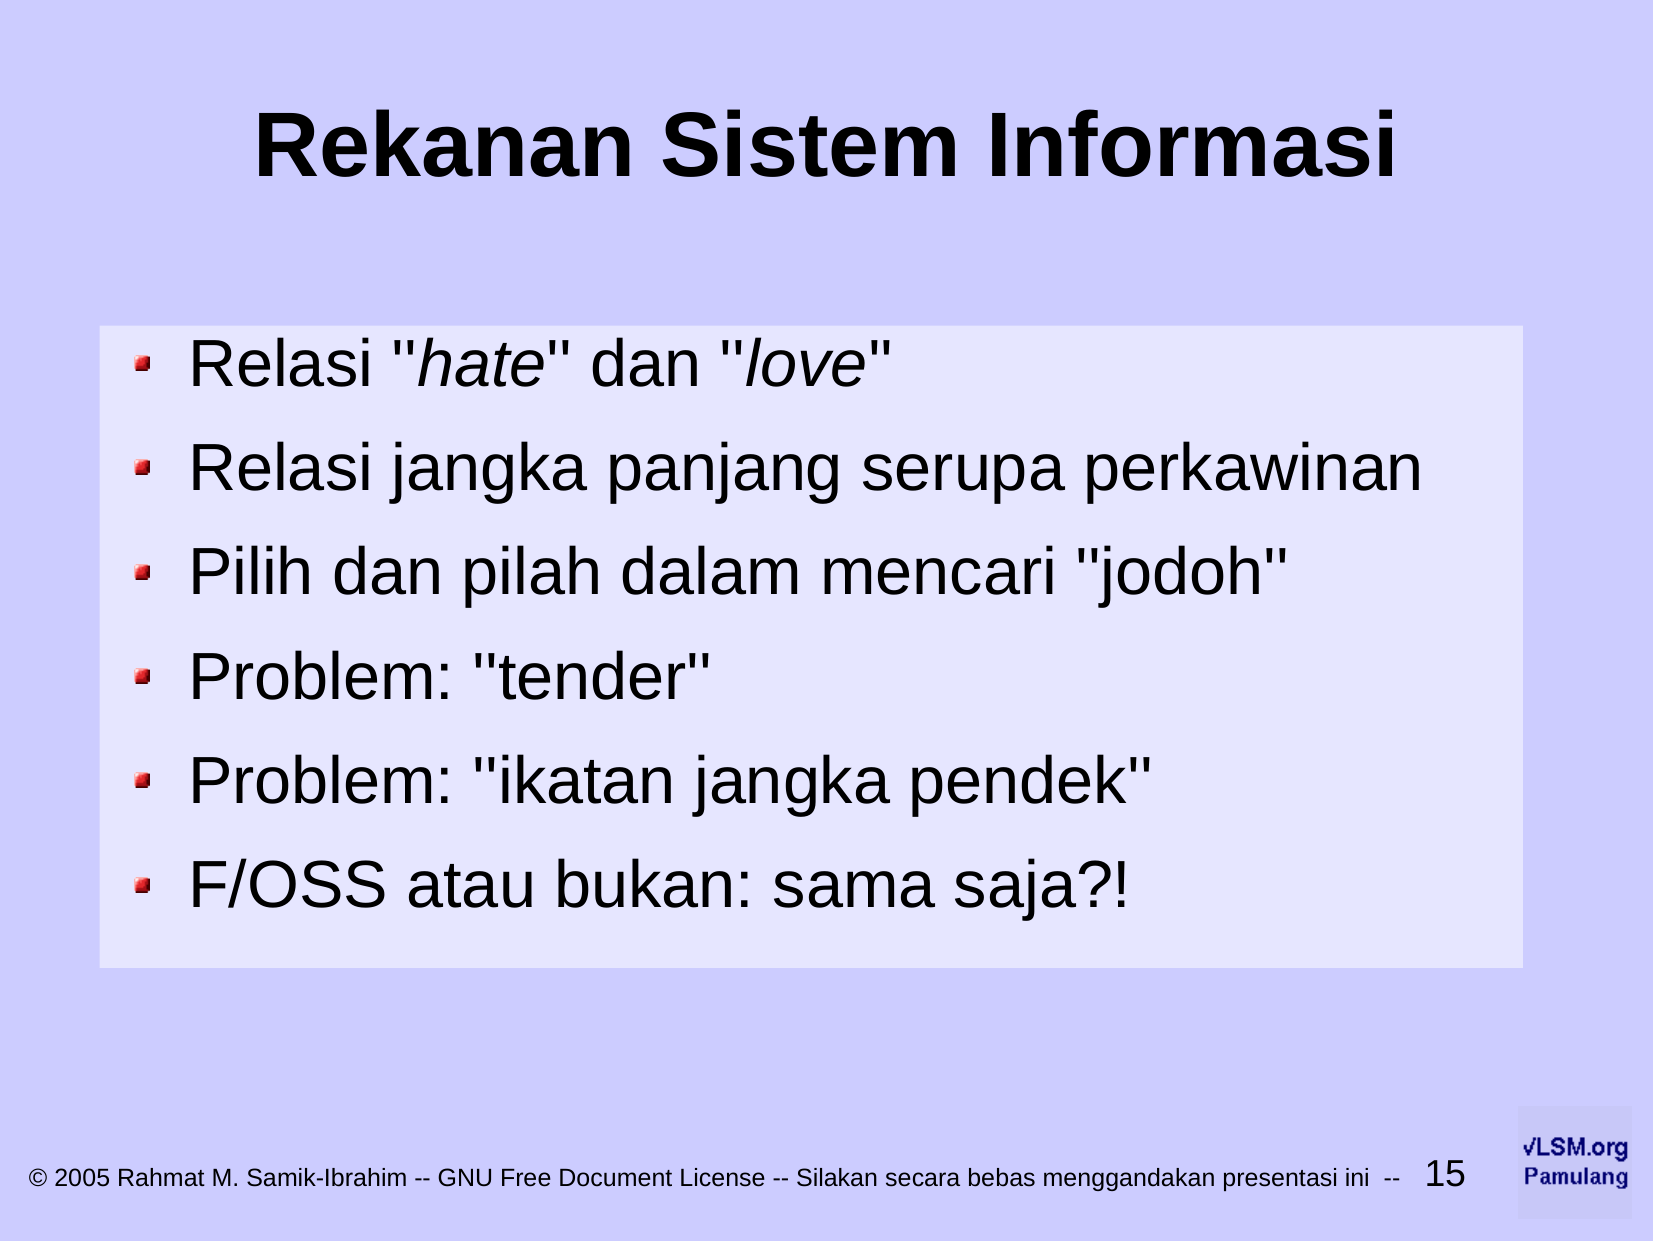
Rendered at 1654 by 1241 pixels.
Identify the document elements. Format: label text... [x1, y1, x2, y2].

picture [1518, 1106, 1632, 1219]
title Rekanan Sistem Informasi [47, 89, 1632, 200]
list Relasi ''hate'' dan ''love'' Relasi jangka panjang serupa perkawinan Pilih dan pilah dalam mencari ''jodoh'' Problem: ''tender'' Problem: ''ikatan jangka pendek'' F/OSS atau bukan: sama saja?! [99, 325, 1523, 968]
